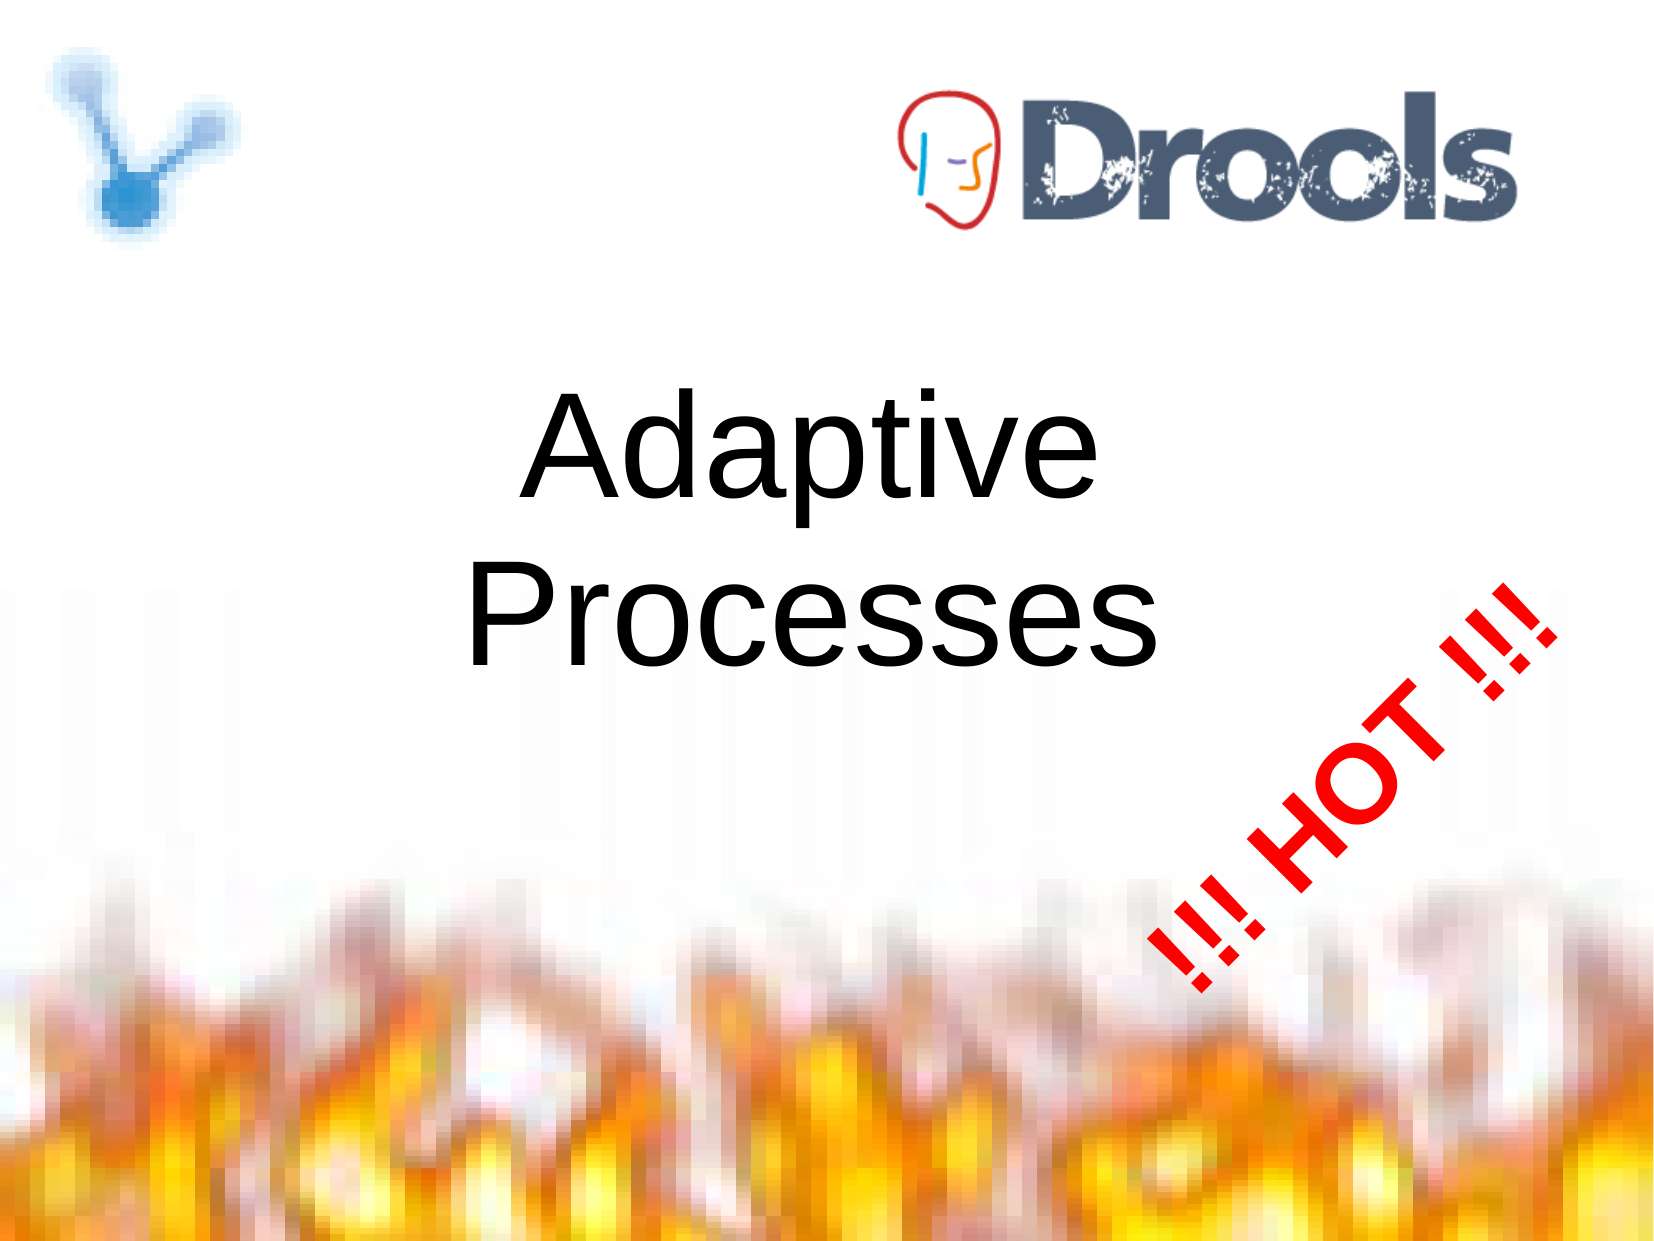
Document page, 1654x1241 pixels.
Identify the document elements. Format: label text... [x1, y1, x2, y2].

text_box !!! HOT !!! [1107, 516, 1625, 1034]
picture [29, 32, 266, 266]
picture [0, 590, 1654, 1241]
text_box Adaptive Processes [324, 354, 1300, 705]
picture [885, 79, 1533, 237]
